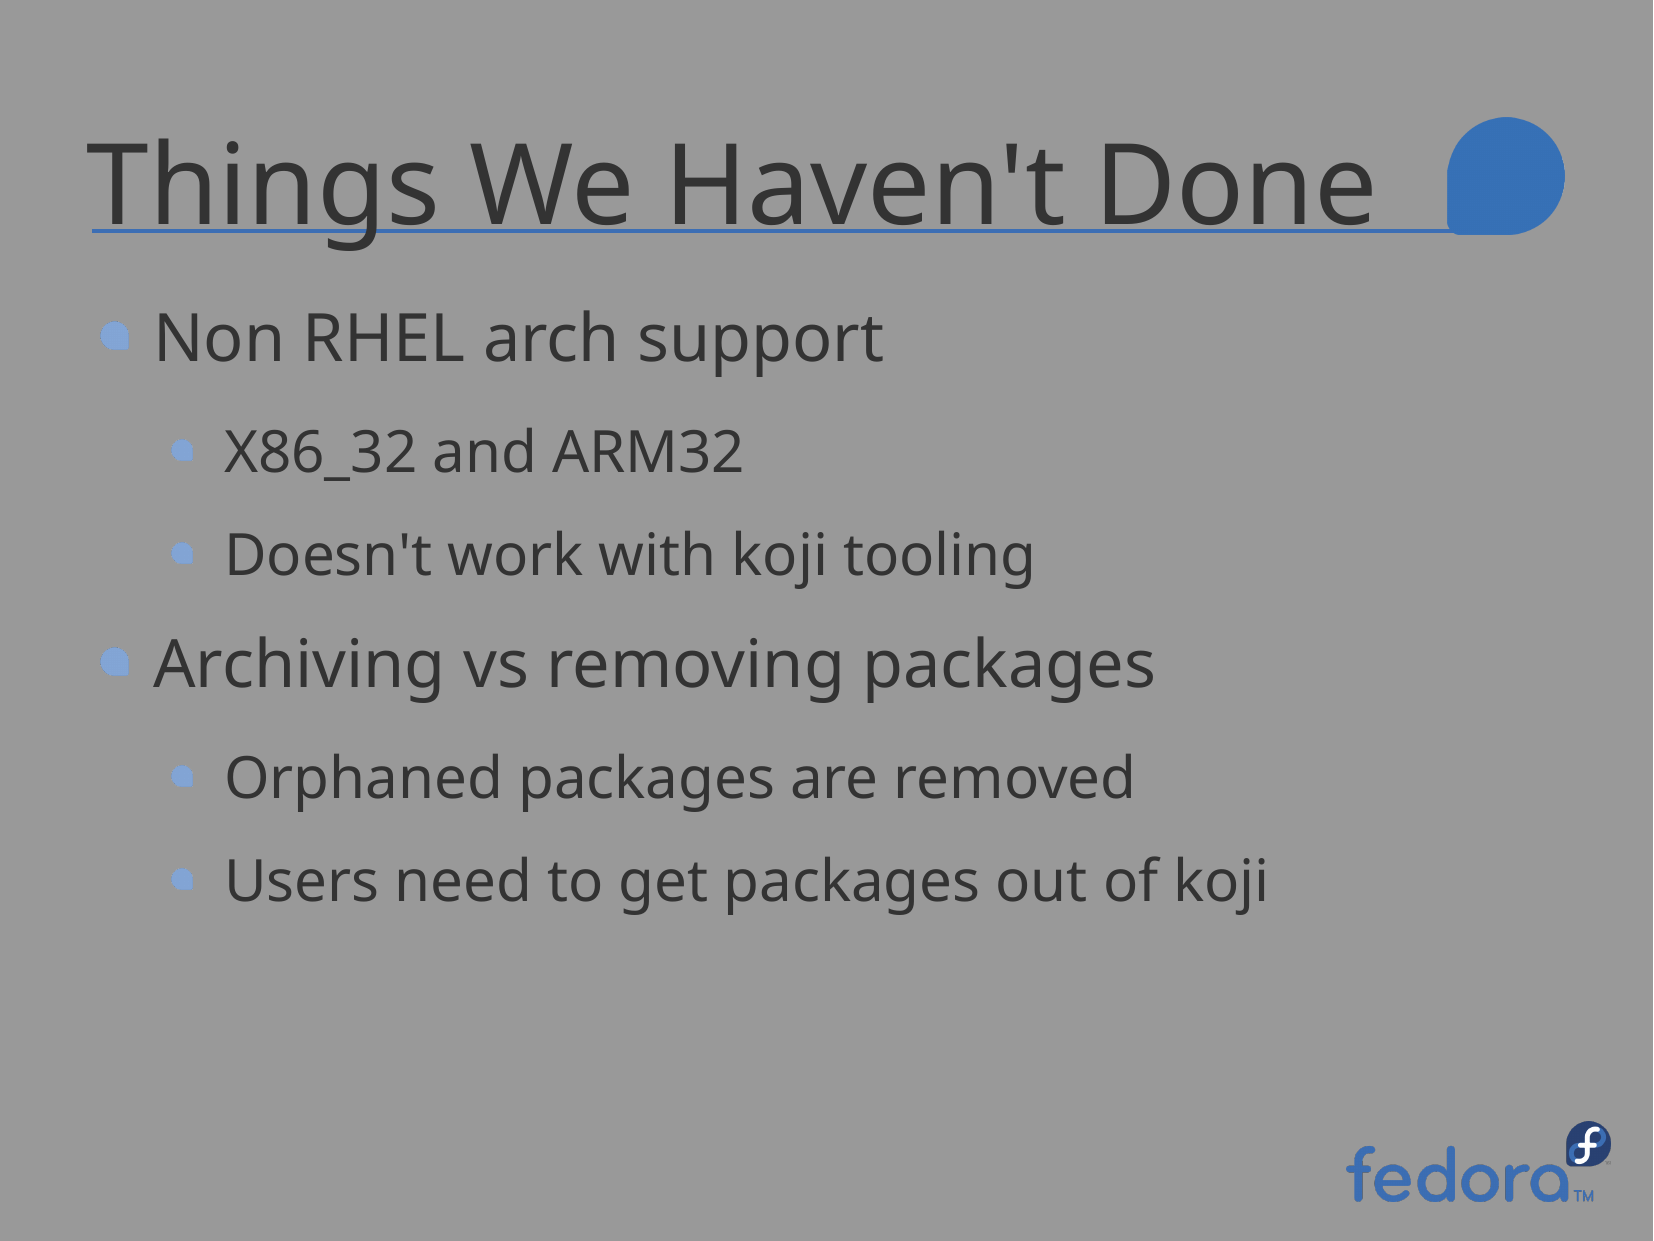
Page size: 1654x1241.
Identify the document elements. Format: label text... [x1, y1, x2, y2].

title Things We Haven't Done [86, 112, 1575, 249]
list Non RHEL arch support X86_32 and ARM32 Doesn't work with koji tooling Archiving vs removing packages Orphaned packages are removed Users need to get packages out of koji [82, 290, 1571, 1010]
picture [1346, 1121, 1611, 1202]
